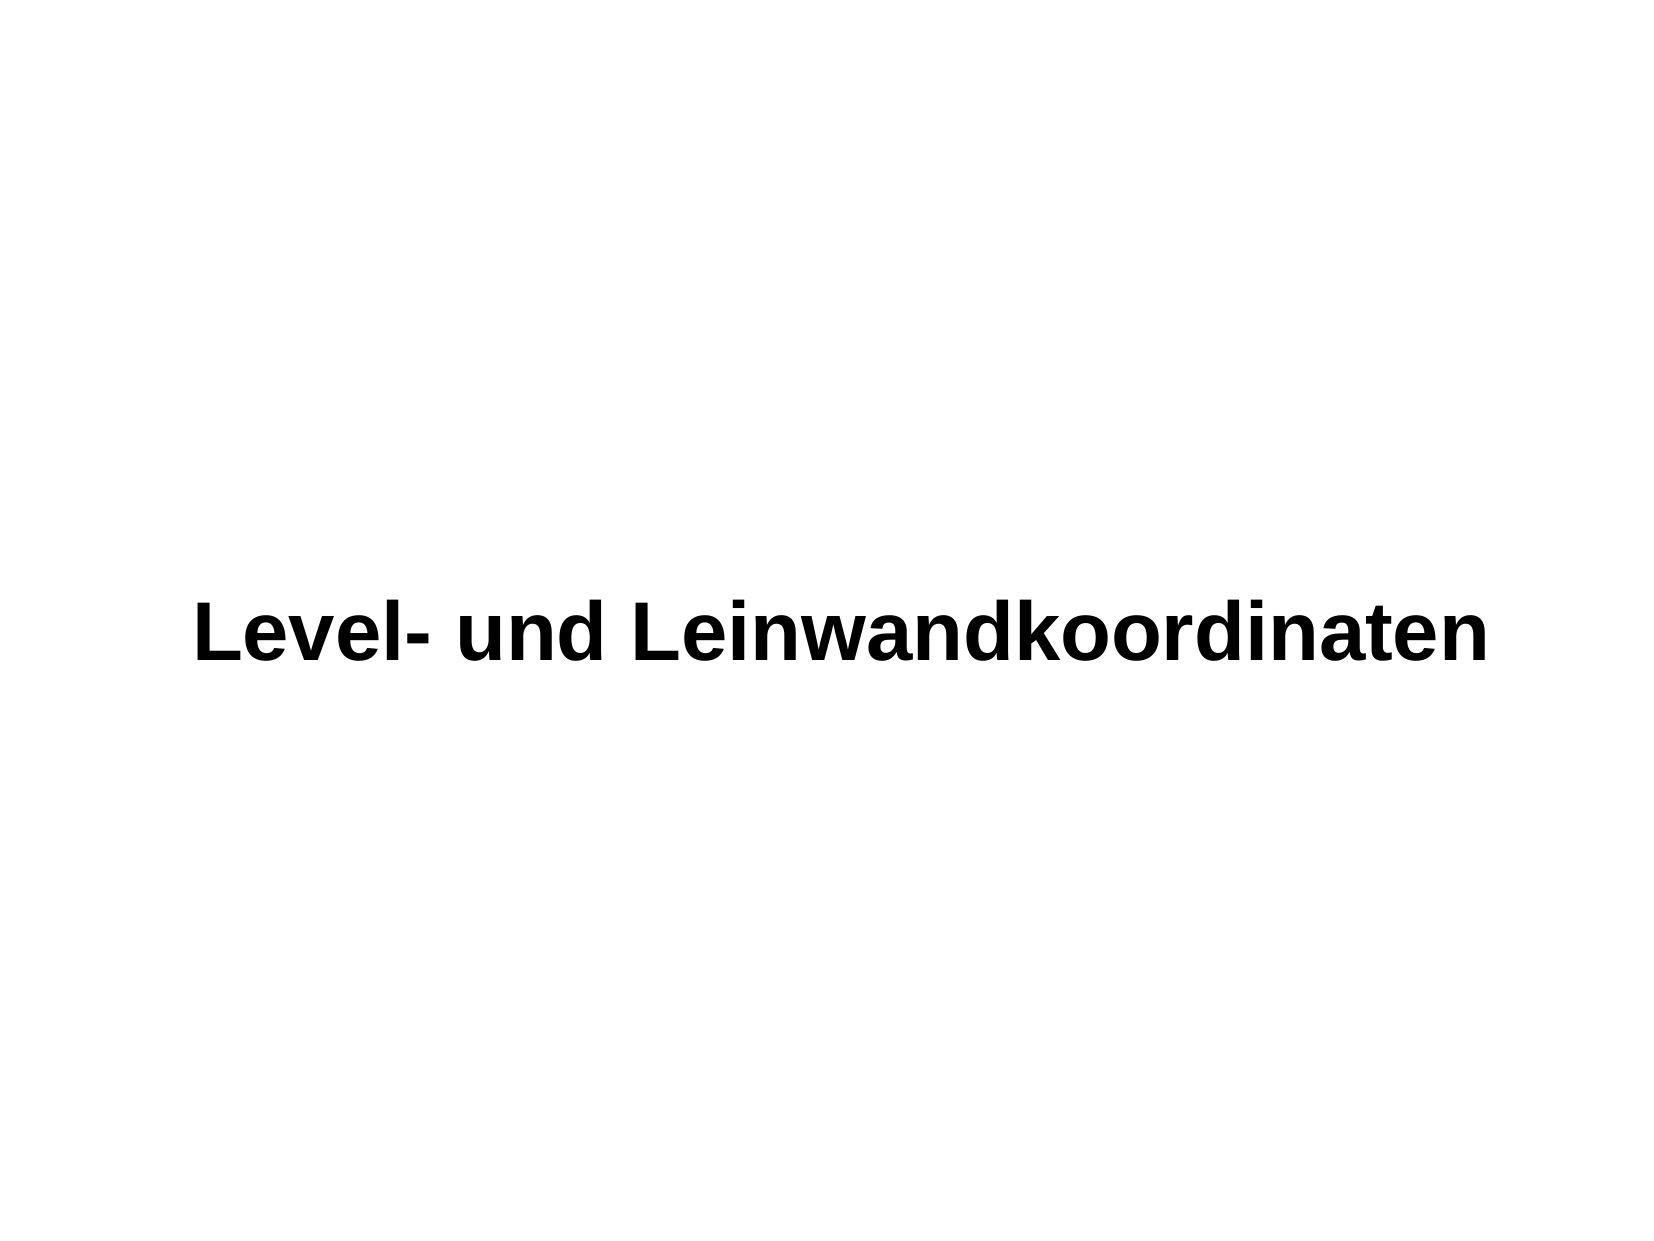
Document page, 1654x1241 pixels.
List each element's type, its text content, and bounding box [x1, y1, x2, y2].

text_box Level- und Leinwandkoordinaten [88, 531, 1595, 640]
